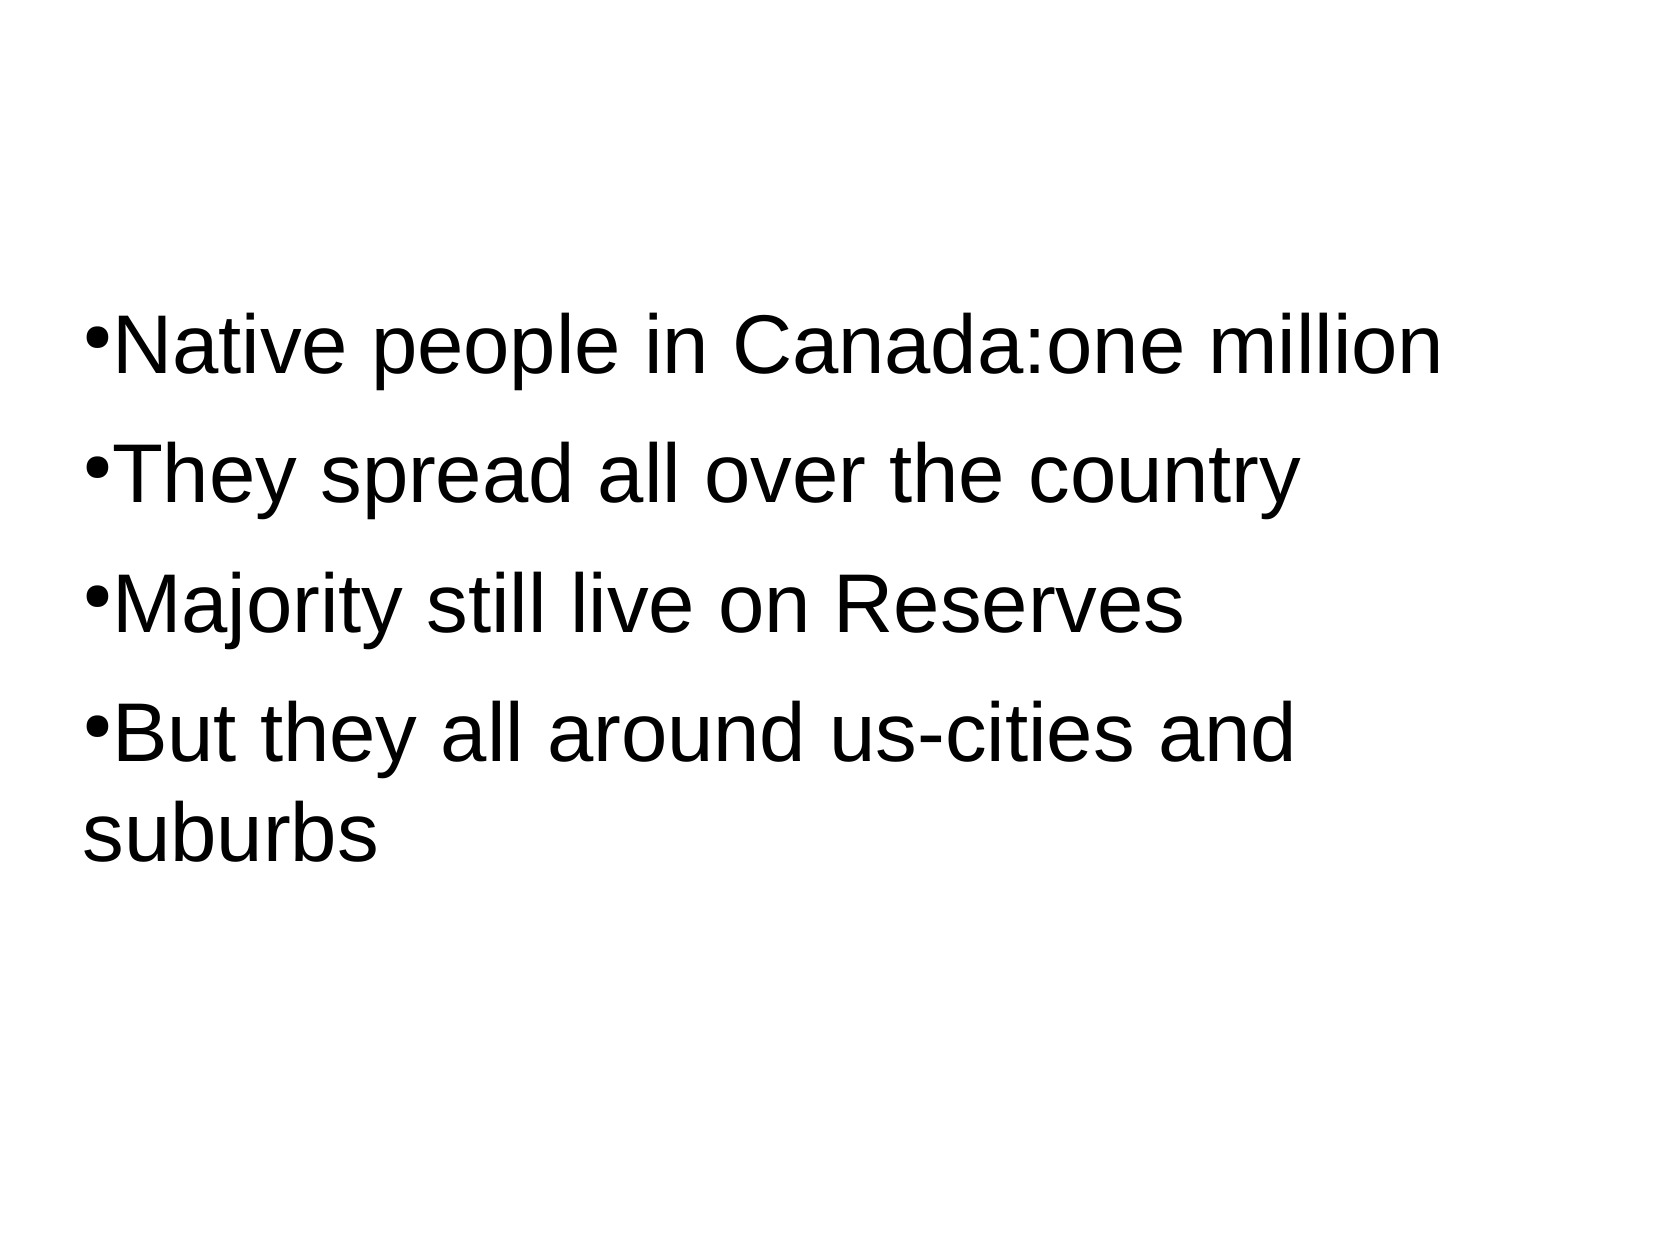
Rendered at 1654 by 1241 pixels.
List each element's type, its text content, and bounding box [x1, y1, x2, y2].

list Native people in Canada:one million They spread all over the country Majority still live on Reserves But they all around us-cities and suburbs [82, 290, 1571, 1010]
